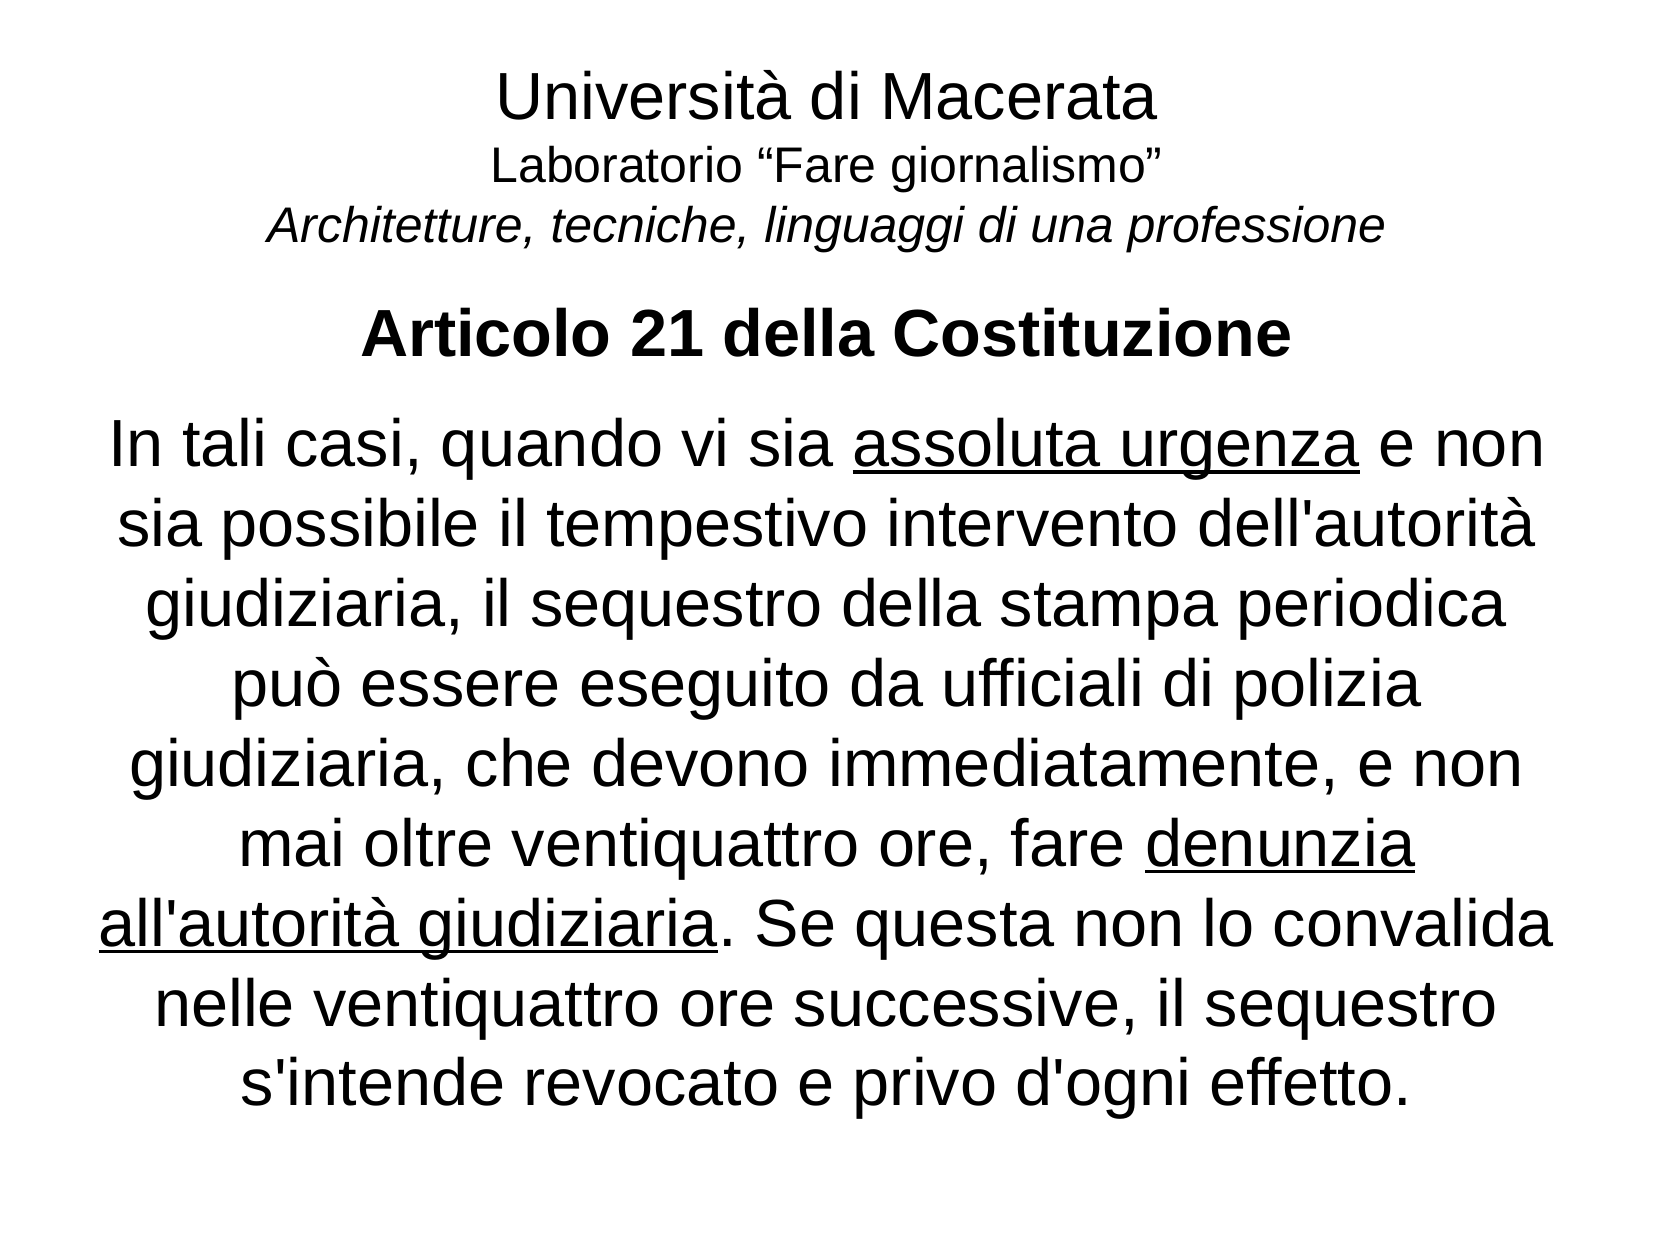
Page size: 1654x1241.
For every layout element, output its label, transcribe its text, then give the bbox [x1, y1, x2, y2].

subtitle Articolo 21 della Costituzione In tali casi, quando vi sia assoluta urgenza e non sia possibile il tempestivo intervento dell'autorità giudiziaria, il sequestro della stampa periodica può essere eseguito da ufficiali di polizia giudiziaria, che devono immediatamente, e non mai oltre ventiquattro ore, fare denunzia all'autorità giudiziaria. Se questa non lo convalida nelle ventiquattro ore successive, il sequestro s'intende revocato e privo d'ogni effetto. [82, 290, 1571, 1109]
title Università di Macerata Laboratorio “Fare giornalismo” Architetture, tecniche, linguaggi di una professione [82, 49, 1571, 257]
